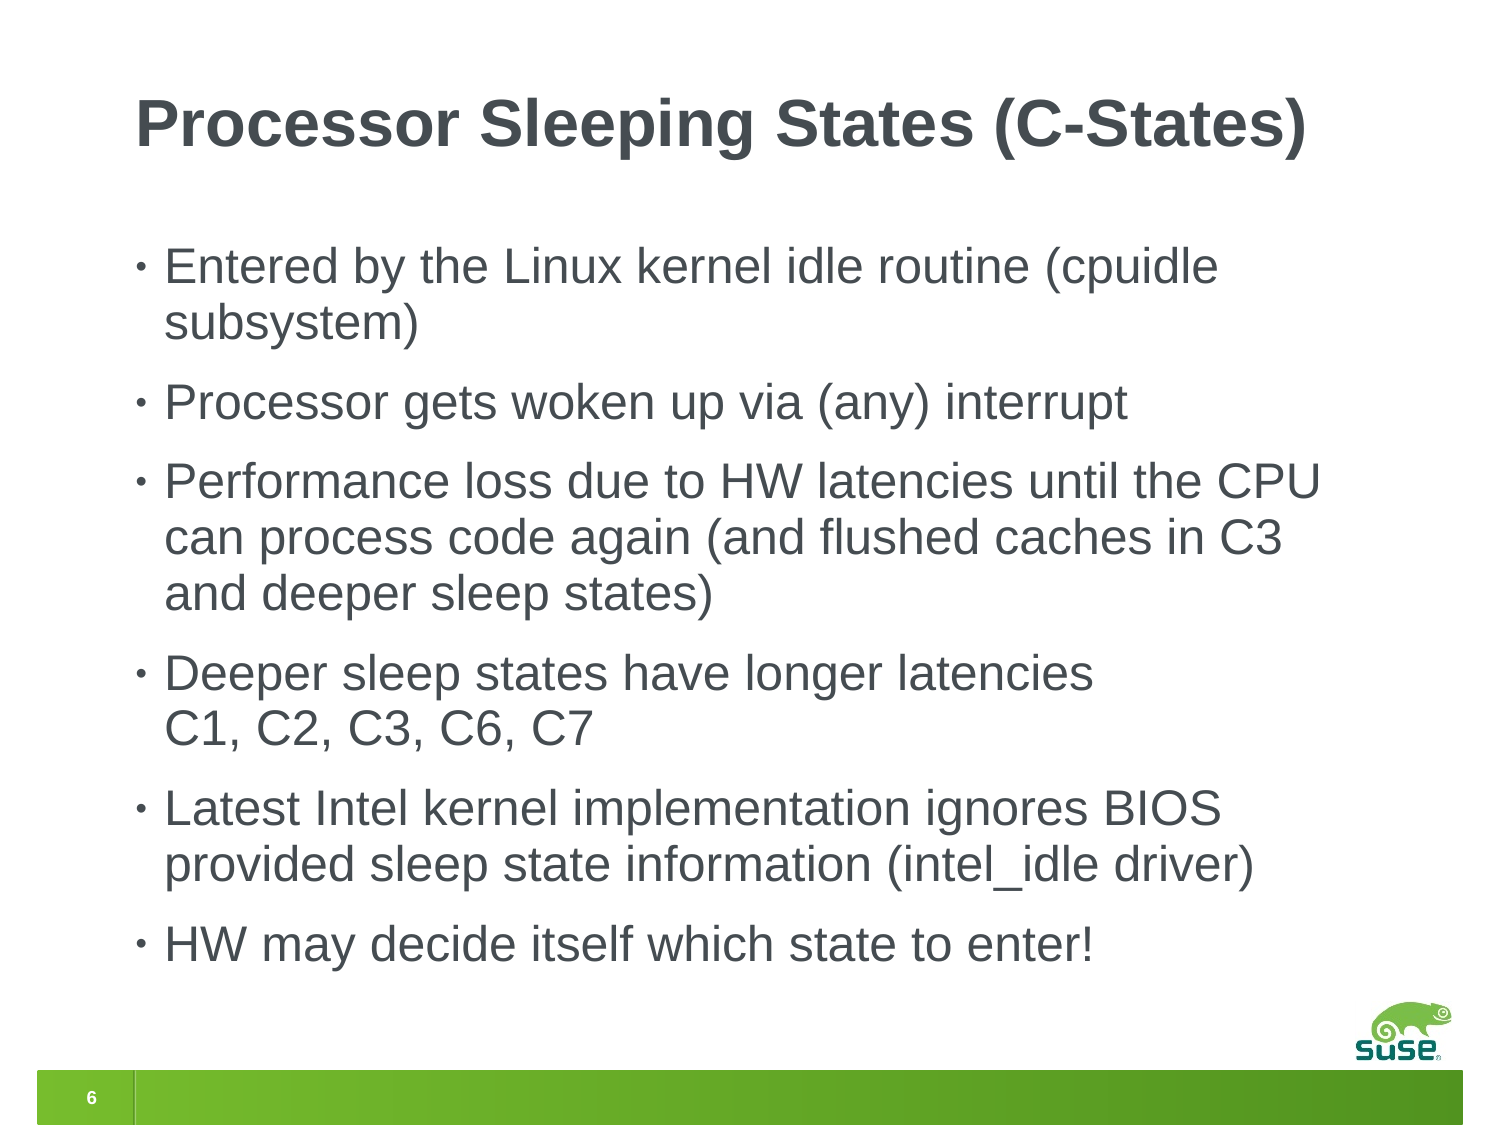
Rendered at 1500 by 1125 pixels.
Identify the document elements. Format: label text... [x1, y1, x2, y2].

title Processor Sleeping States (C-States) [135, 41, 1372, 204]
picture [1355, 1001, 1452, 1061]
list Entered by the Linux kernel idle routine (cpuidle subsystem) Processor gets woken up via (any) interrupt Performance loss due to HW latencies until the CPU can process code again (and flushed caches in C3 and deeper sleep states) Deeper sleep states have longer latencies C1, C2, C3, C6, C7 Latest Intel kernel implementation ignores BIOS provided sleep state information (intel_idle driver) HW may decide itself which state to enter! [135, 238, 1372, 982]
